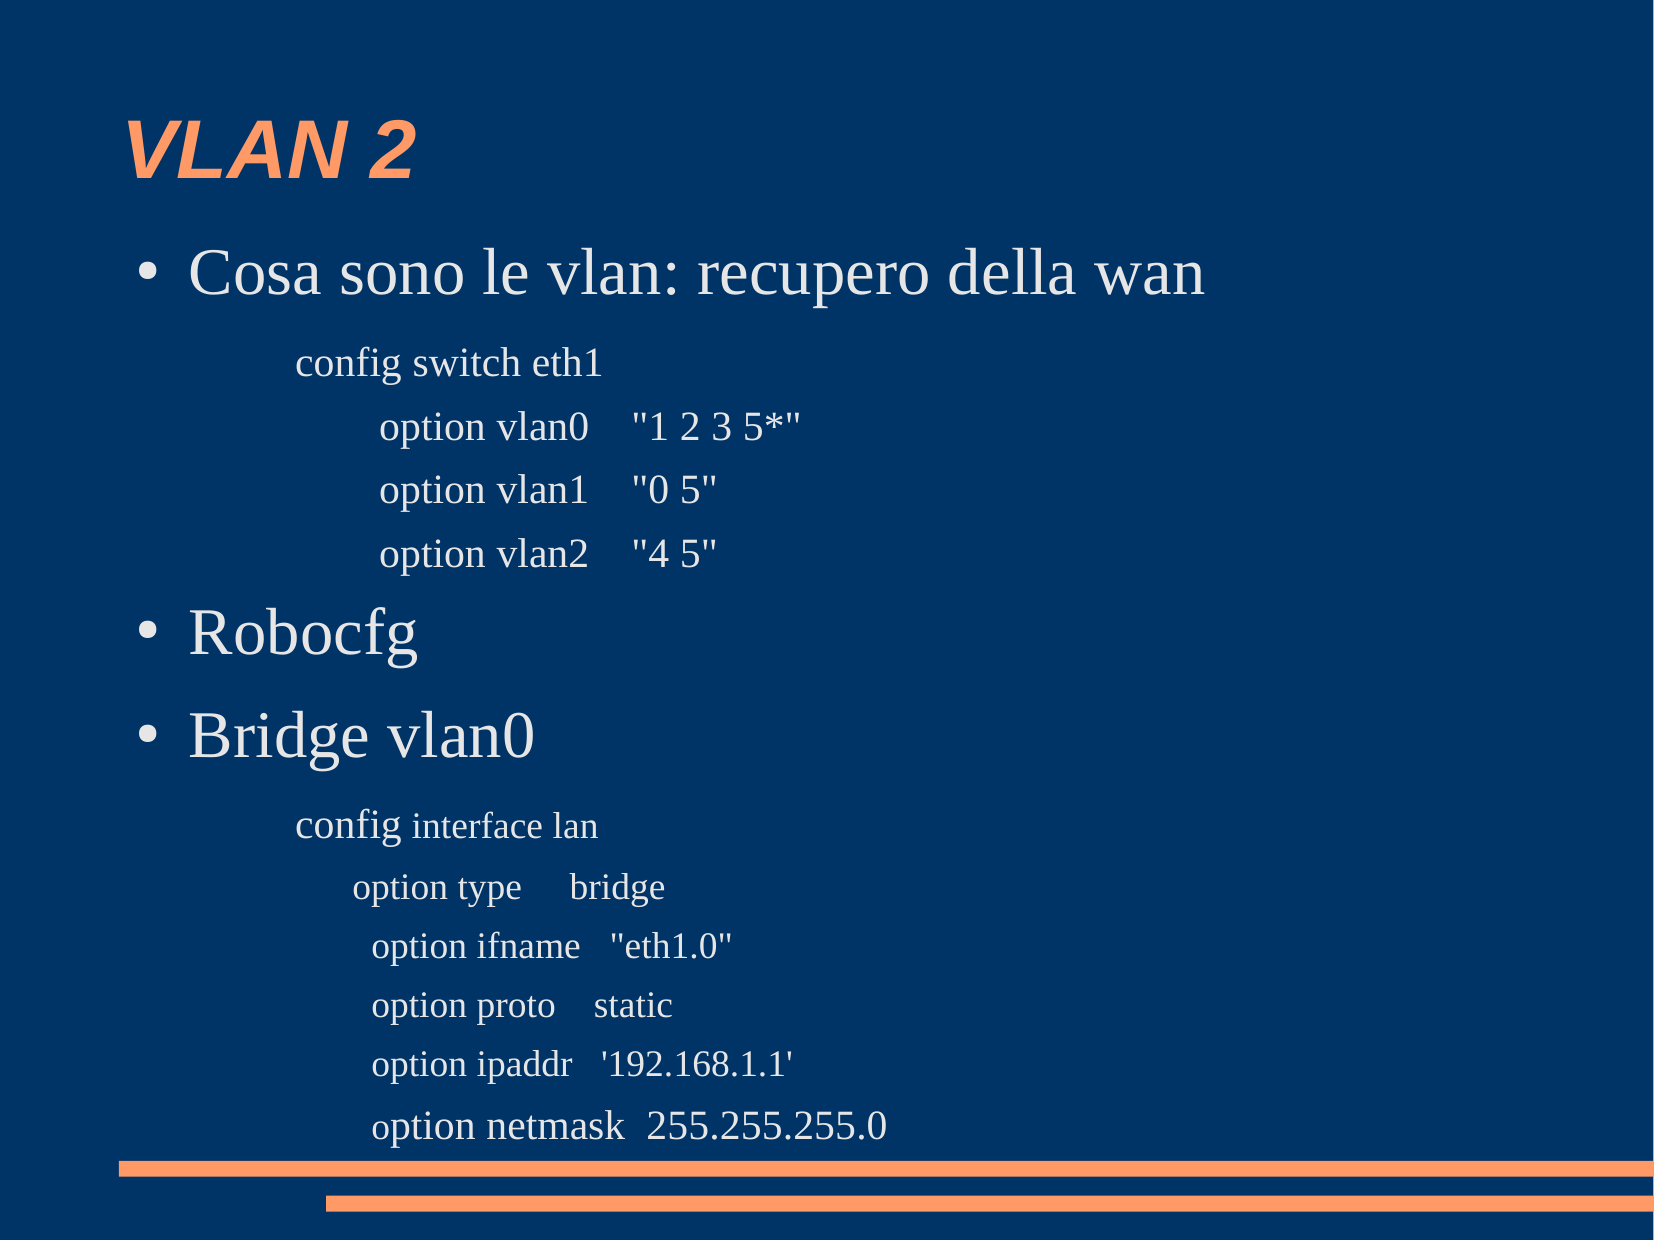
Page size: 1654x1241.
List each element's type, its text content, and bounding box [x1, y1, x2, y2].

list Cosa sono le vlan: recupero della wan config switch eth1 option vlan0 "1 2 3 5*" option vlan1 "0 5" option vlan2 "4 5" Robocfg Bridge vlan0 config interface lan option type bridge option ifname "eth1.0" option proto static option ipaddr '192.168.1.1' option netmask 255.255.255.0 [118, 235, 1558, 1148]
title VLAN 2 [121, 46, 1534, 235]
